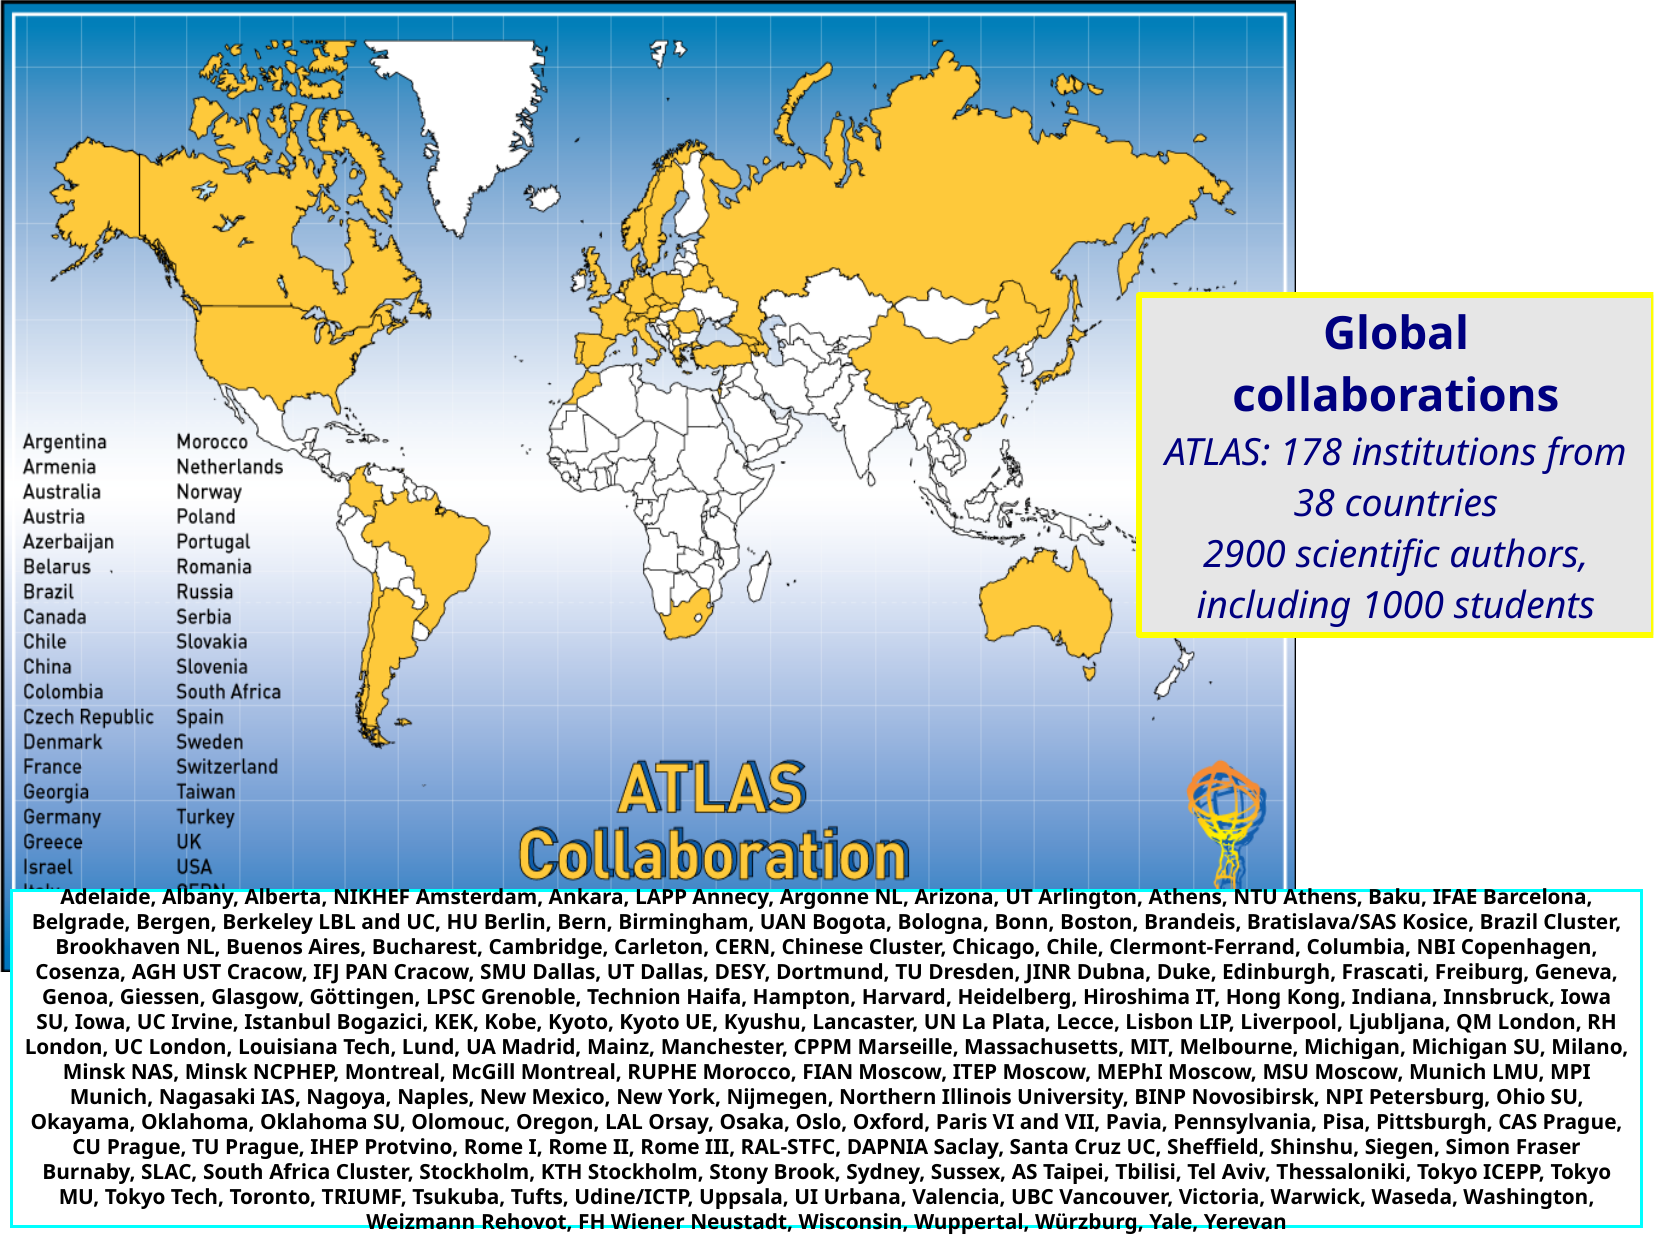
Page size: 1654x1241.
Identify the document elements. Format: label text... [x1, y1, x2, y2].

text_box Global collaborations ATLAS: 178 institutions from 38 countries 2900 scientific authors, including 1000 students [1138, 295, 1654, 635]
text_box Adelaide, Albany, Alberta, NIKHEF Amsterdam, Ankara, LAPP Annecy, Argonne NL, Arizona, UT Arlington, Athens, NTU Athens, Baku, IFAE Barcelona, Belgrade, Bergen, Berkeley LBL and UC, HU Berlin, Bern, Birmingham, UAN Bogota, Bologna, Bonn, Boston, Brandeis, Bratislava/SAS Kosice, Brazil Cluster, Brookhaven NL, Buenos Aires, Bucharest, Cambridge, Carleton, CERN, Chinese Cluster, Chicago, Chile, Clermont-Ferrand, Columbia, NBI Copenhagen, Cosenza, AGH UST Cracow, IFJ PAN Cracow, SMU Dallas, UT Dallas, DESY, Dortmund, TU Dresden, JINR Dubna, Duke, Edinburgh, Frascati, Freiburg, Geneva, Genoa, Giessen, Glasgow, Göttingen, LPSC Grenoble, Technion Haifa, Hampton, Harvard, Heidelberg, Hiroshima IT, Hong Kong, Indiana, Innsbruck, Iowa SU, Iowa, UC Irvine, Istanbul Bogazici, KEK, Kobe, Kyoto, Kyoto UE, Kyushu, Lancaster, UN La Plata, Lecce, Lisbon LIP, Liverpool, Ljubljana, QM London, RH London, UC London, Louisiana Tech, Lund, UA Madrid, Mainz, Manchester, CPPM Marseille, Massachusetts, MIT, Melbourne, Michigan, Michigan SU, Milano, Minsk NAS, Minsk NCPHEP, Montreal, McGill Montreal, RUPHE Morocco, FIAN Moscow, ITEP Moscow, MEPhI Moscow, MSU Moscow, Munich LMU, MPI Munich, Nagasaki IAS, Nagoya, Naples, New Mexico, New York, Nijmegen, Northern Illinois University, BINP Novosibirsk, NPI Petersburg, Ohio SU, Okayama, Oklahoma, Oklahoma SU, Olomouc, Oregon, LAL Orsay, Osaka, Oslo, Oxford, Paris VI and VII, Pavia, Pennsylvania, Pisa, Pittsburgh, CAS Prague, CU Prague, TU Prague, IHEP Protvino, Rome I, Rome II, Rome III, RAL-STFC, DAPNIA Saclay, Santa Cruz UC, Sheffield, Shinshu, Siegen, Simon Fraser Burnaby, SLAC, South Africa Cluster, Stockholm, KTH Stockholm, Stony Brook, Sydney, Sussex, AS Taipei, Tbilisi, Tel Aviv, Thessaloniki, Tokyo ICEPP, Tokyo MU, Tokyo Tech, Toronto, TRIUMF, Tsukuba, Tufts, Udine/ICTP, Uppsala, UI Urbana, Valencia, UBC Vancouver, Victoria, Warwick, Waseda, Washington, Weizmann Rehovot, FH Wiener Neustadt, Wisconsin, Wuppertal, Würzburg, Yale, Yerevan [11, 890, 1642, 1227]
picture [0, 0, 1296, 972]
